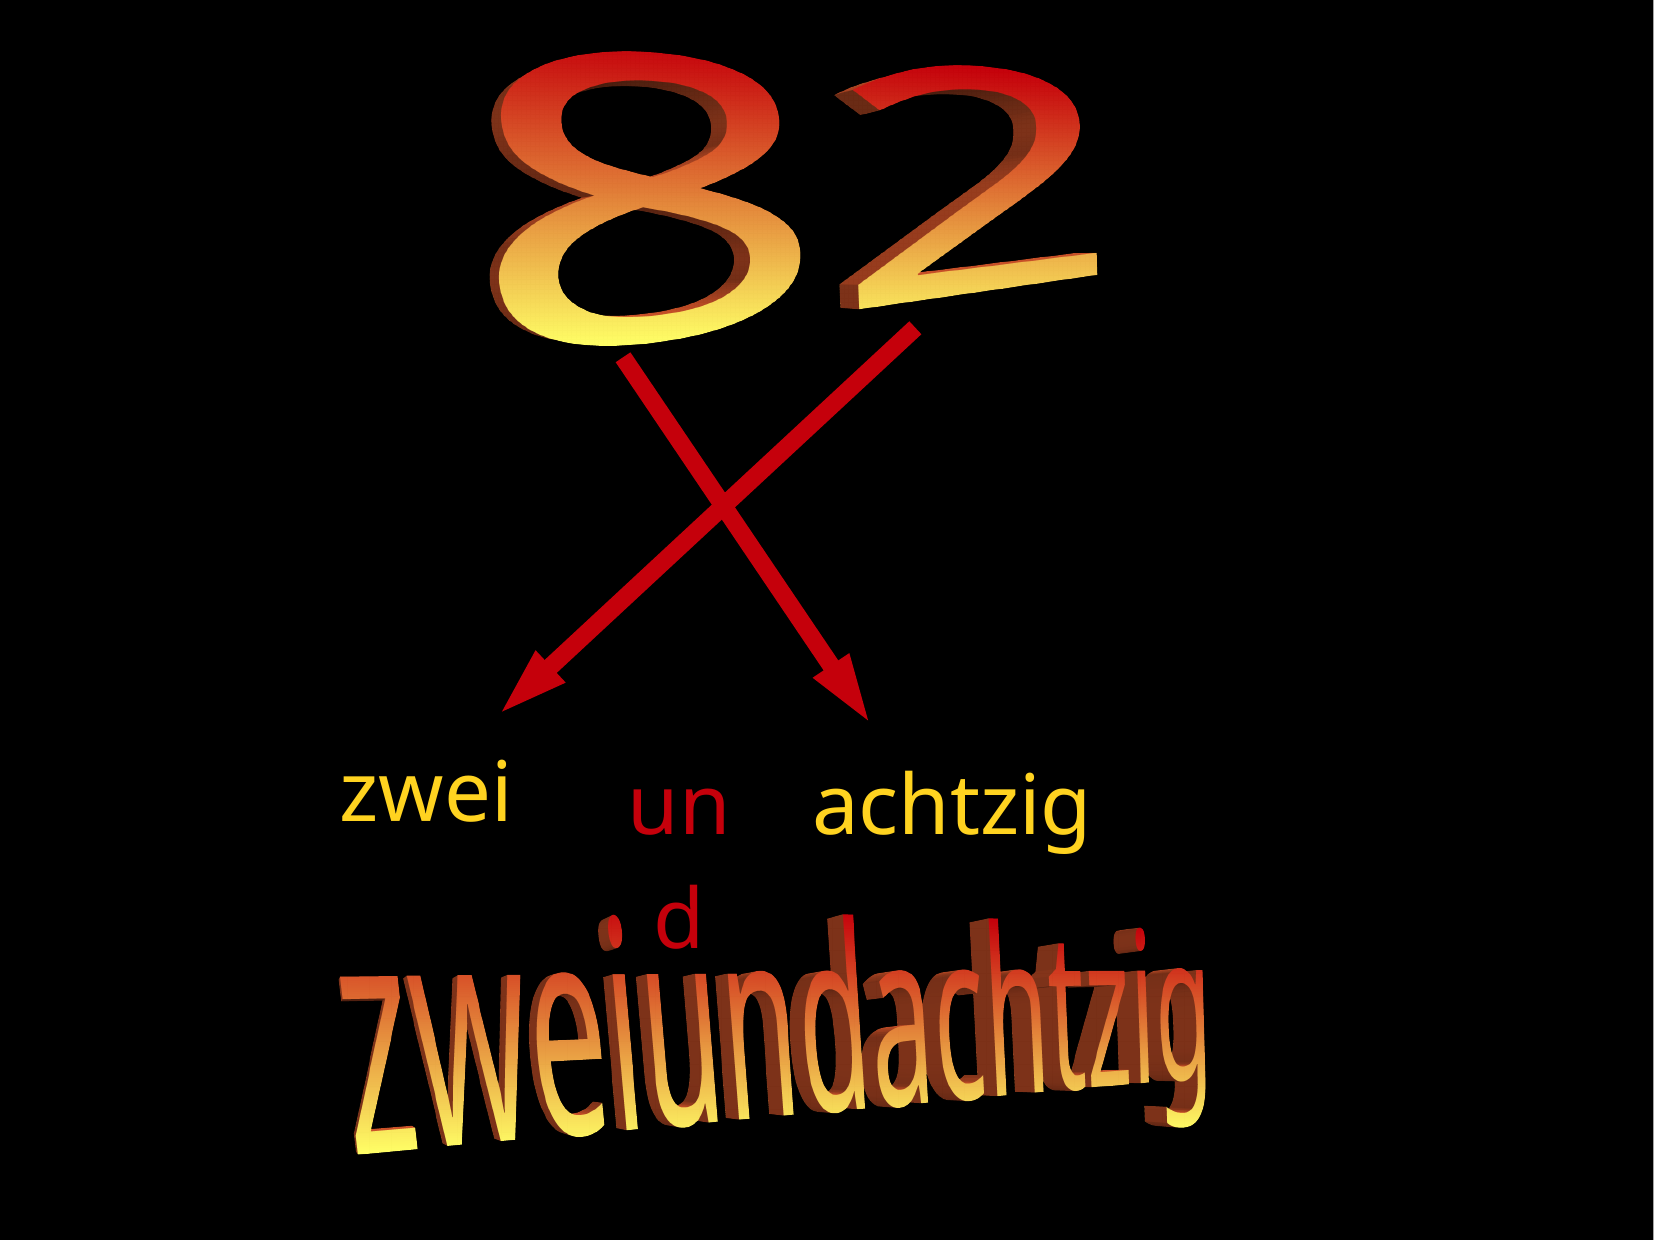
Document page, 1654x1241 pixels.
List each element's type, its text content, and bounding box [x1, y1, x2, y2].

text_box und [590, 738, 768, 870]
text_box achtzig [797, 738, 1152, 870]
text_box zwei [324, 725, 591, 857]
